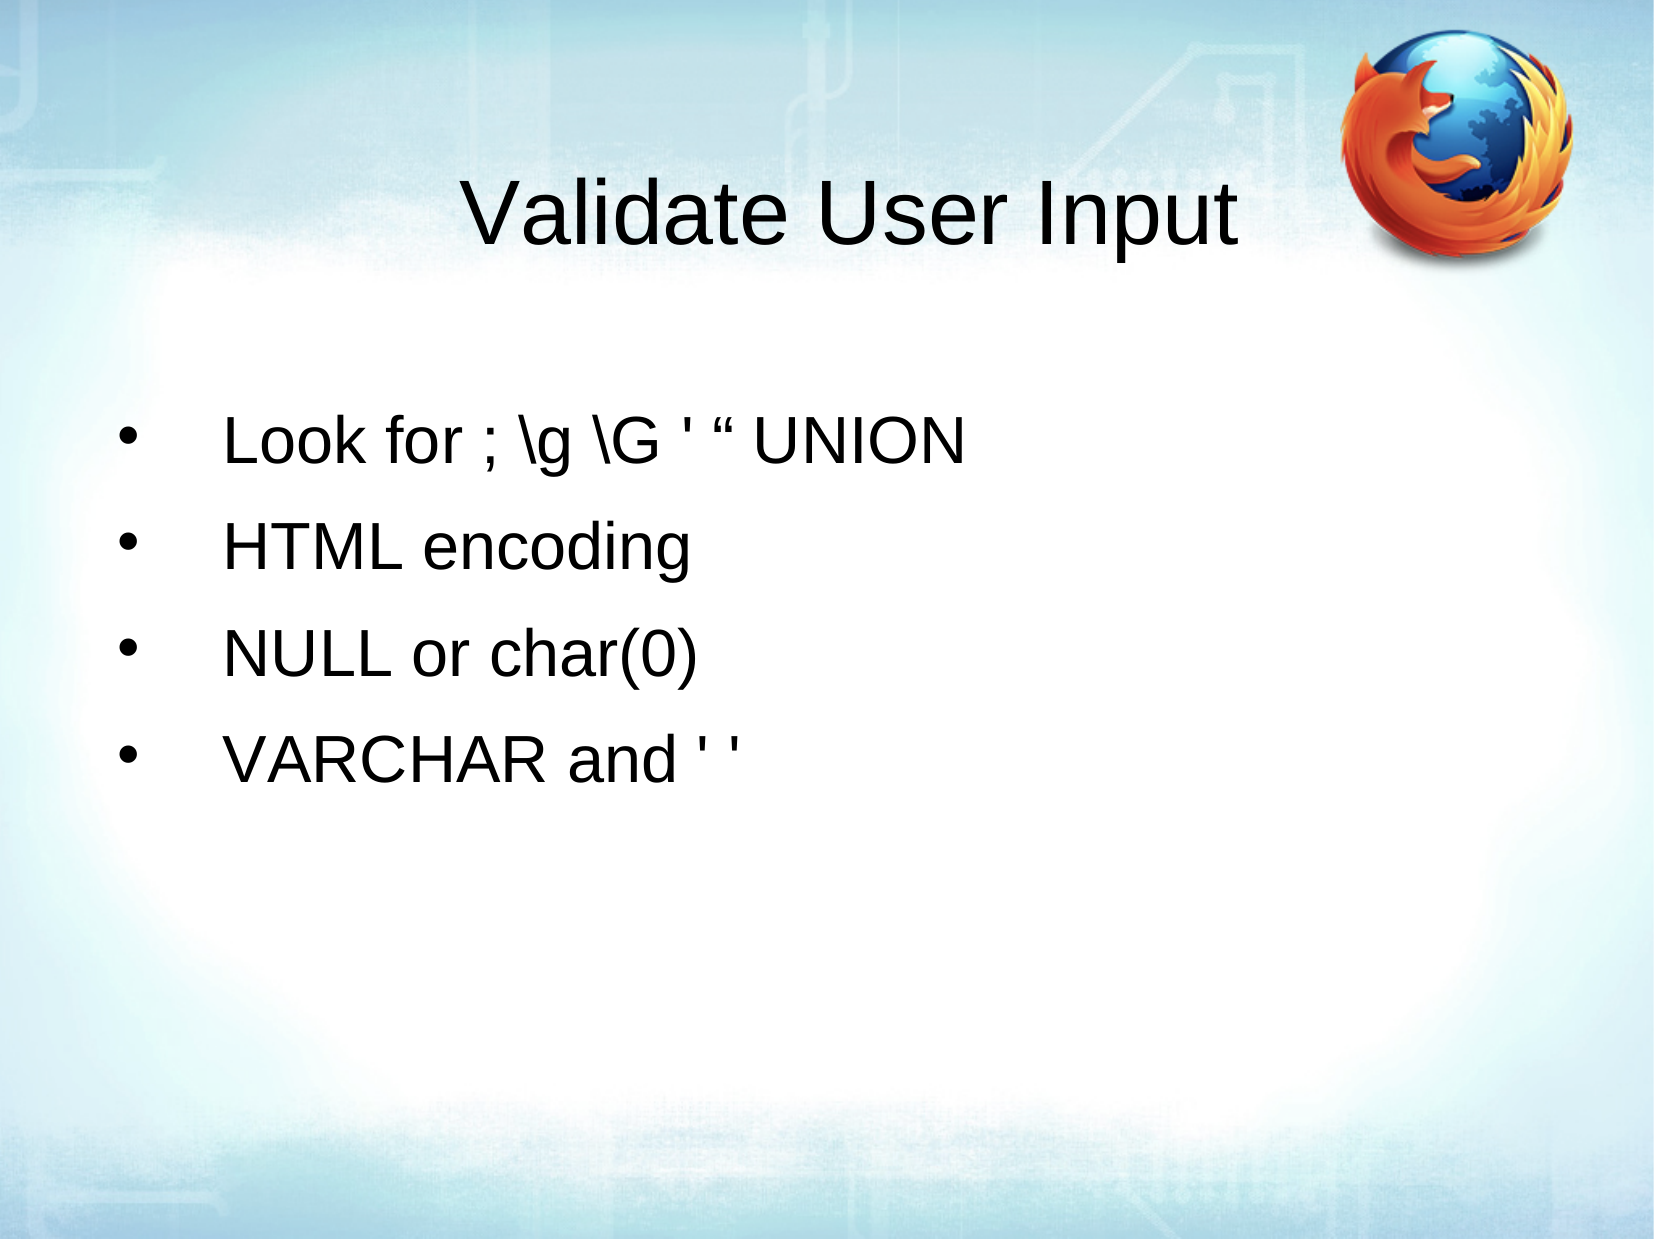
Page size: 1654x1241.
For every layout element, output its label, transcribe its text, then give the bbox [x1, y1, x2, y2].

title Validate User Input [165, 124, 1534, 289]
picture [0, 0, 1654, 1239]
list Look for ; \g \G ' “ UNION HTML encoding NULL or char(0) VARCHAR and ' ' [82, 289, 1571, 1109]
